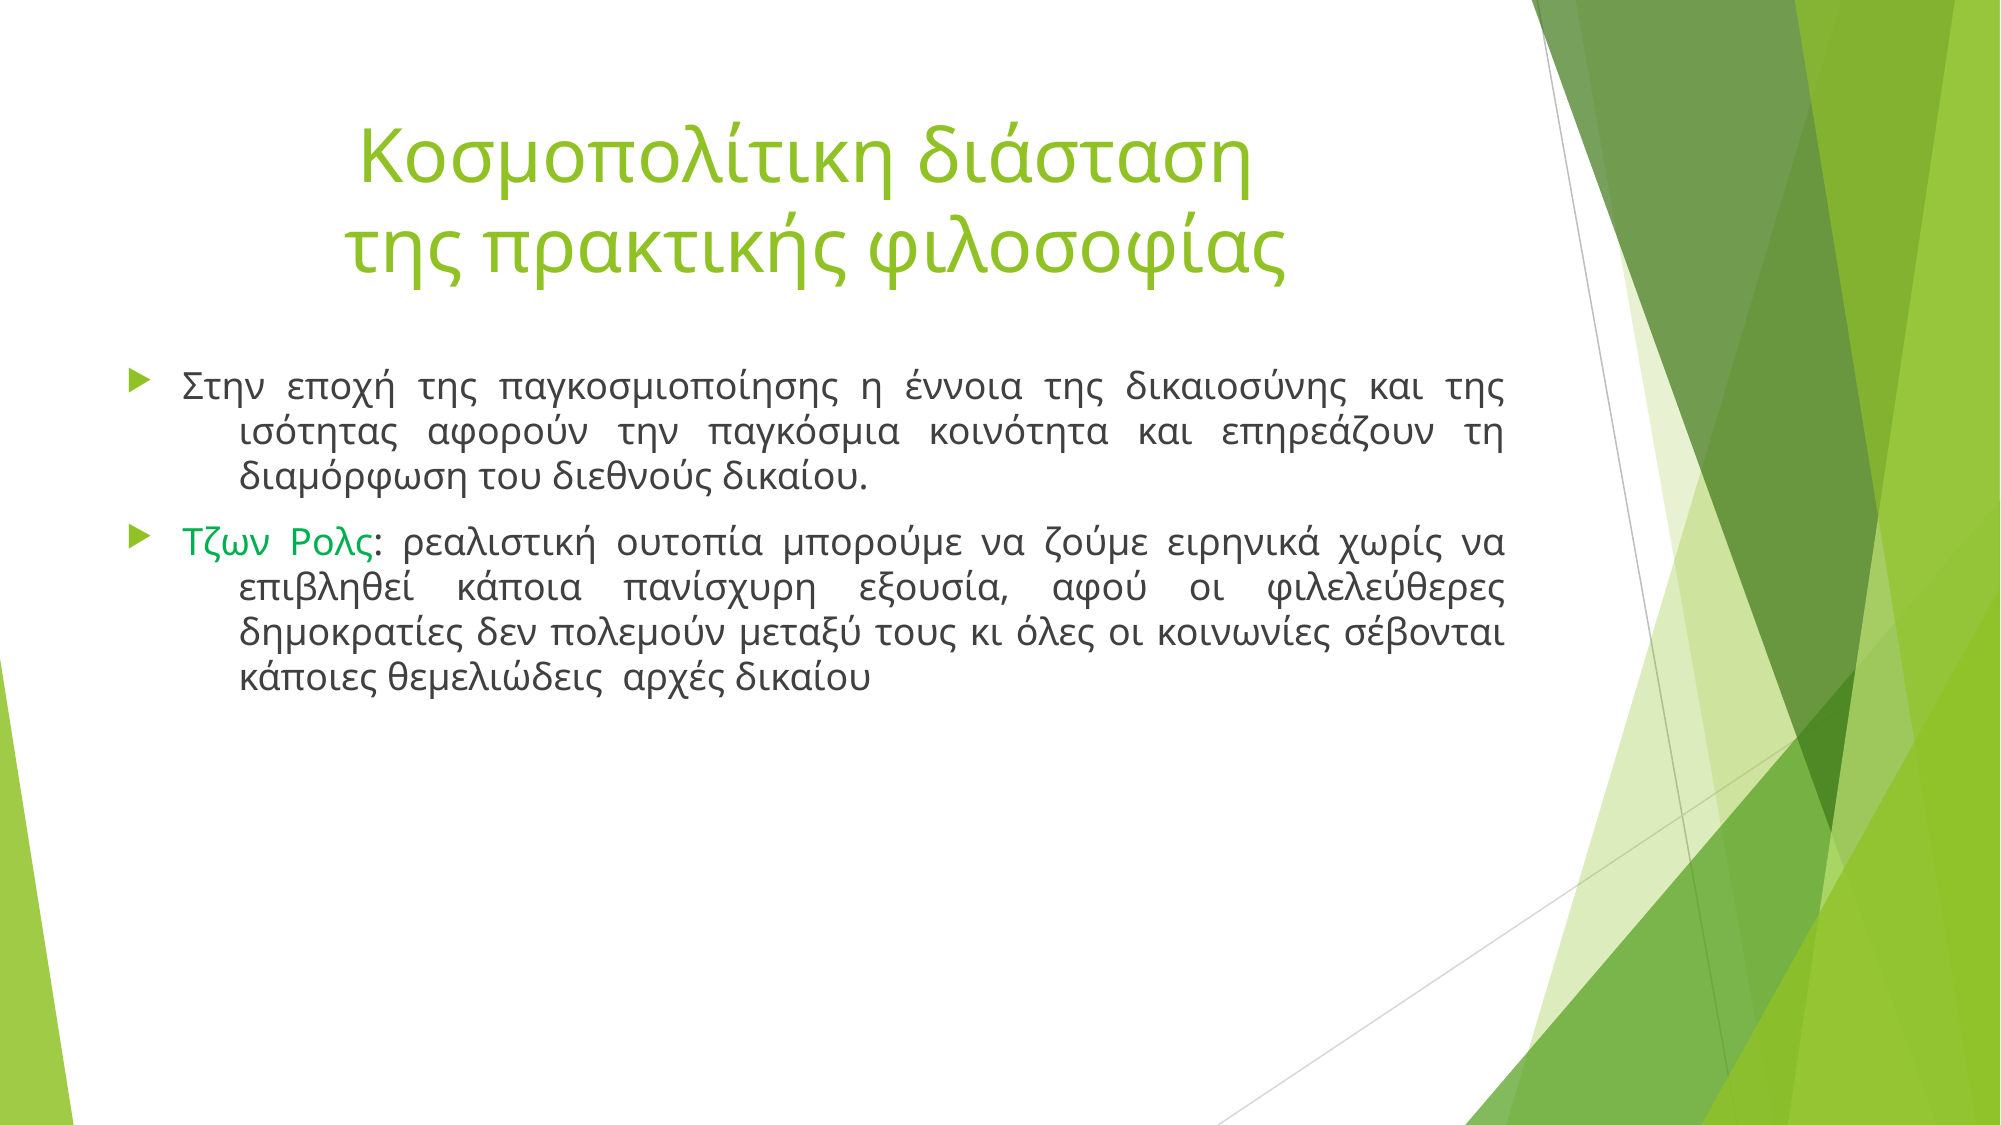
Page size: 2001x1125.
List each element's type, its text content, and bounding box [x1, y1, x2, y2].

list Στην εποχή της παγκοσμιοποίησης η έννοια της δικαιοσύνης και της ισότητας αφορούν την παγκόσμια κοινότητα και επηρεάζουν τη διαμόρφωση του διεθνούς δικαίου. Τζων Ρολς: ρεαλιστική ουτοπία μπορούμε να ζούμε ειρηνικά χωρίς να επιβληθεί κάποια πανίσχυρη εξουσία, αφού οι φιλελεύθερες δημοκρατίες δεν πολεμούν μεταξύ τους κι όλες οι κοινωνίες σέβονται κάποιες θεμελιώδεις αρχές δικαίου [111, 354, 1522, 992]
title Κοσμοπολίτικη διάσταση της πρακτικής φιλοσοφίας [111, 99, 1522, 317]
